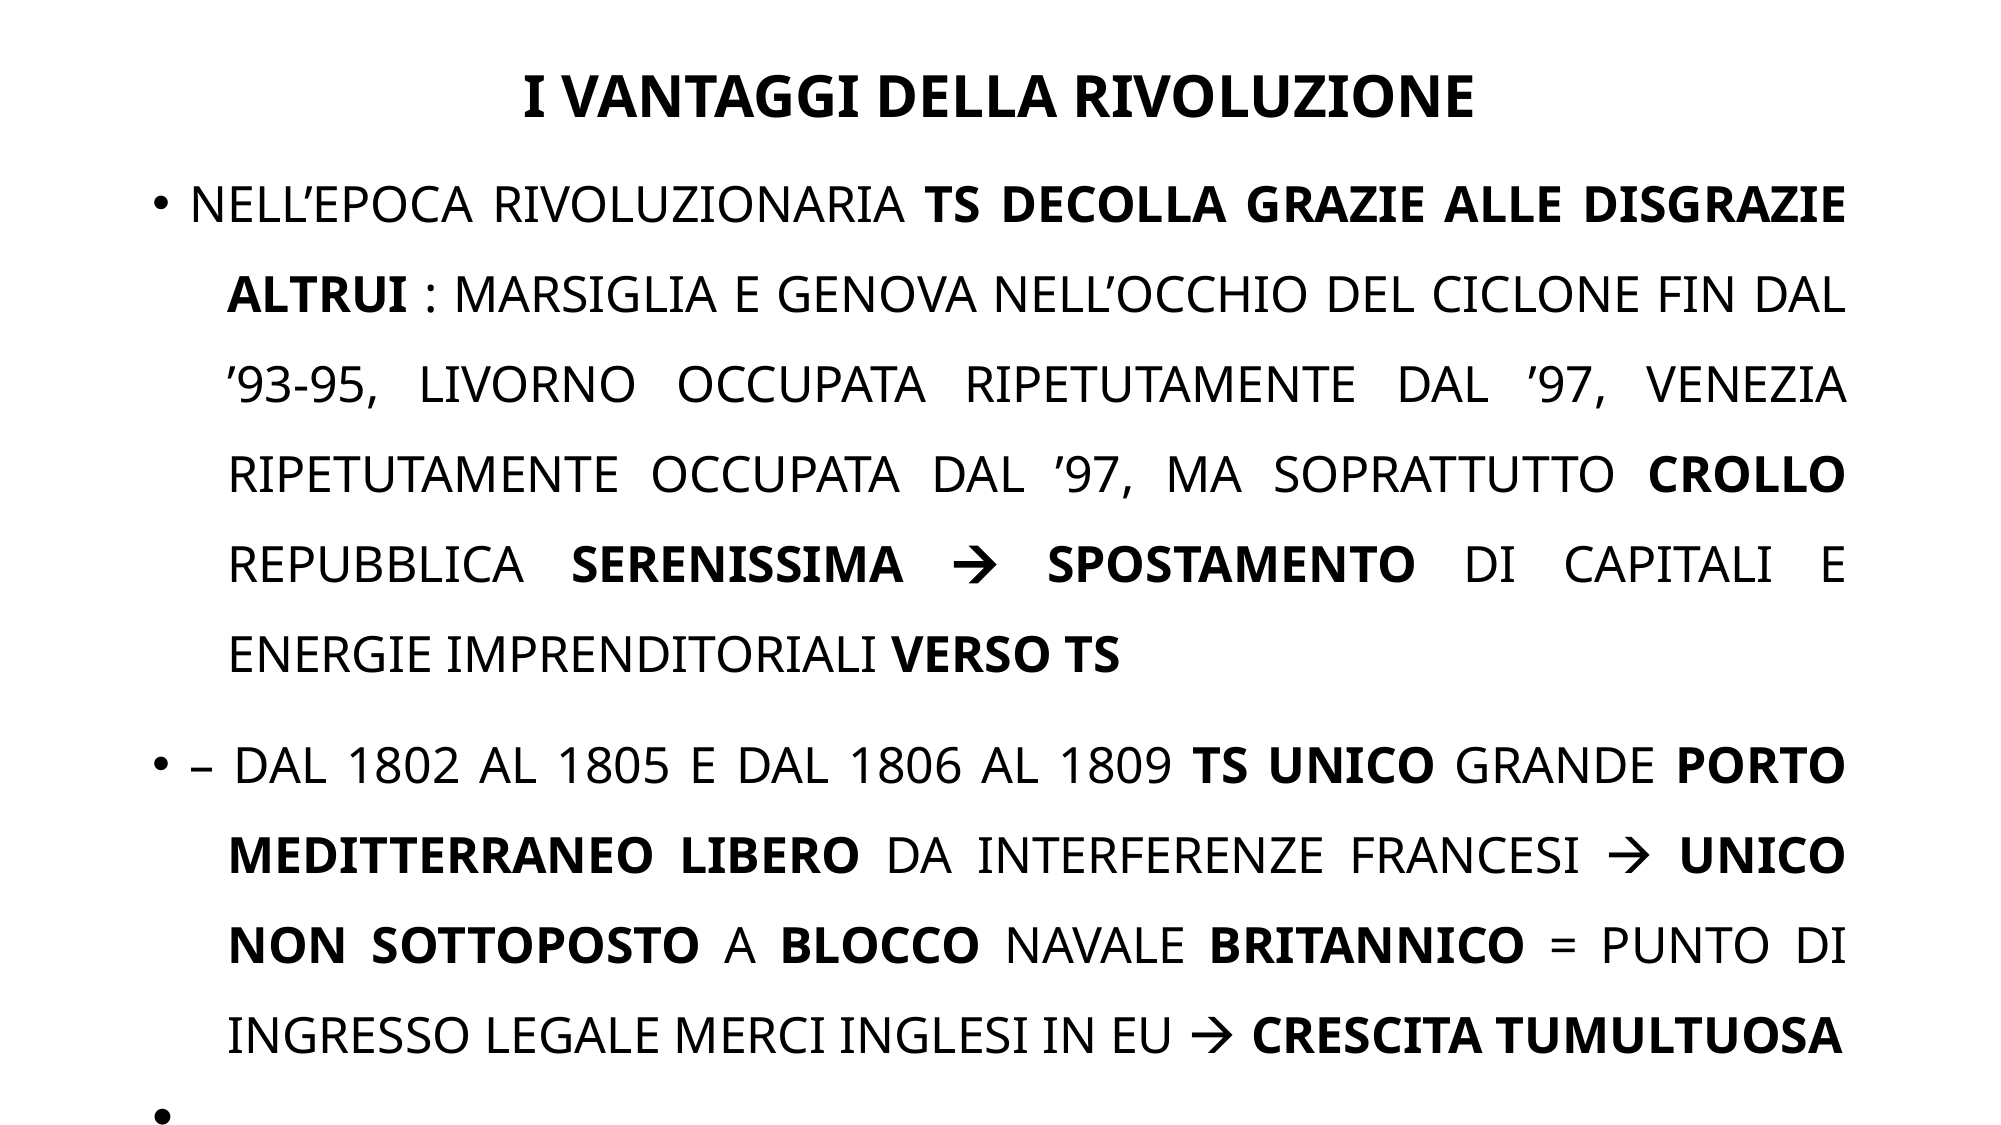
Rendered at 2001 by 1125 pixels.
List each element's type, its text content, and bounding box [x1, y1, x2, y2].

list NELL’EPOCA RIVOLUZIONARIA TS DECOLLA GRAZIE ALLE DISGRAZIE ALTRUI : MARSIGLIA E GENOVA NELL’OCCHIO DEL CICLONE FIN DAL ’93-95, LIVORNO OCCUPATA RIPETUTAMENTE DAL ’97, VENEZIA RIPETUTAMENTE OCCUPATA DAL ’97, MA SOPRATTUTTO CROLLO REPUBBLICA SERENISSIMA  SPOSTAMENTO DI CAPITALI E ENERGIE IMPRENDITORIALI VERSO TS – DAL 1802 AL 1805 E DAL 1806 AL 1809 TS UNICO GRANDE PORTO MEDITTERRANEO LIBERO DA INTERFERENZE FRANCESI  UNICO NON SOTTOPOSTO A BLOCCO NAVALE BRITANNICO = PUNTO DI INGRESSO LEGALE MERCI INGLESI IN EU  CRESCITA TUMULTUOSA [137, 134, 1863, 1100]
title I VANTAGGI DELLA RIVOLUZIONE [137, 59, 1863, 112]
